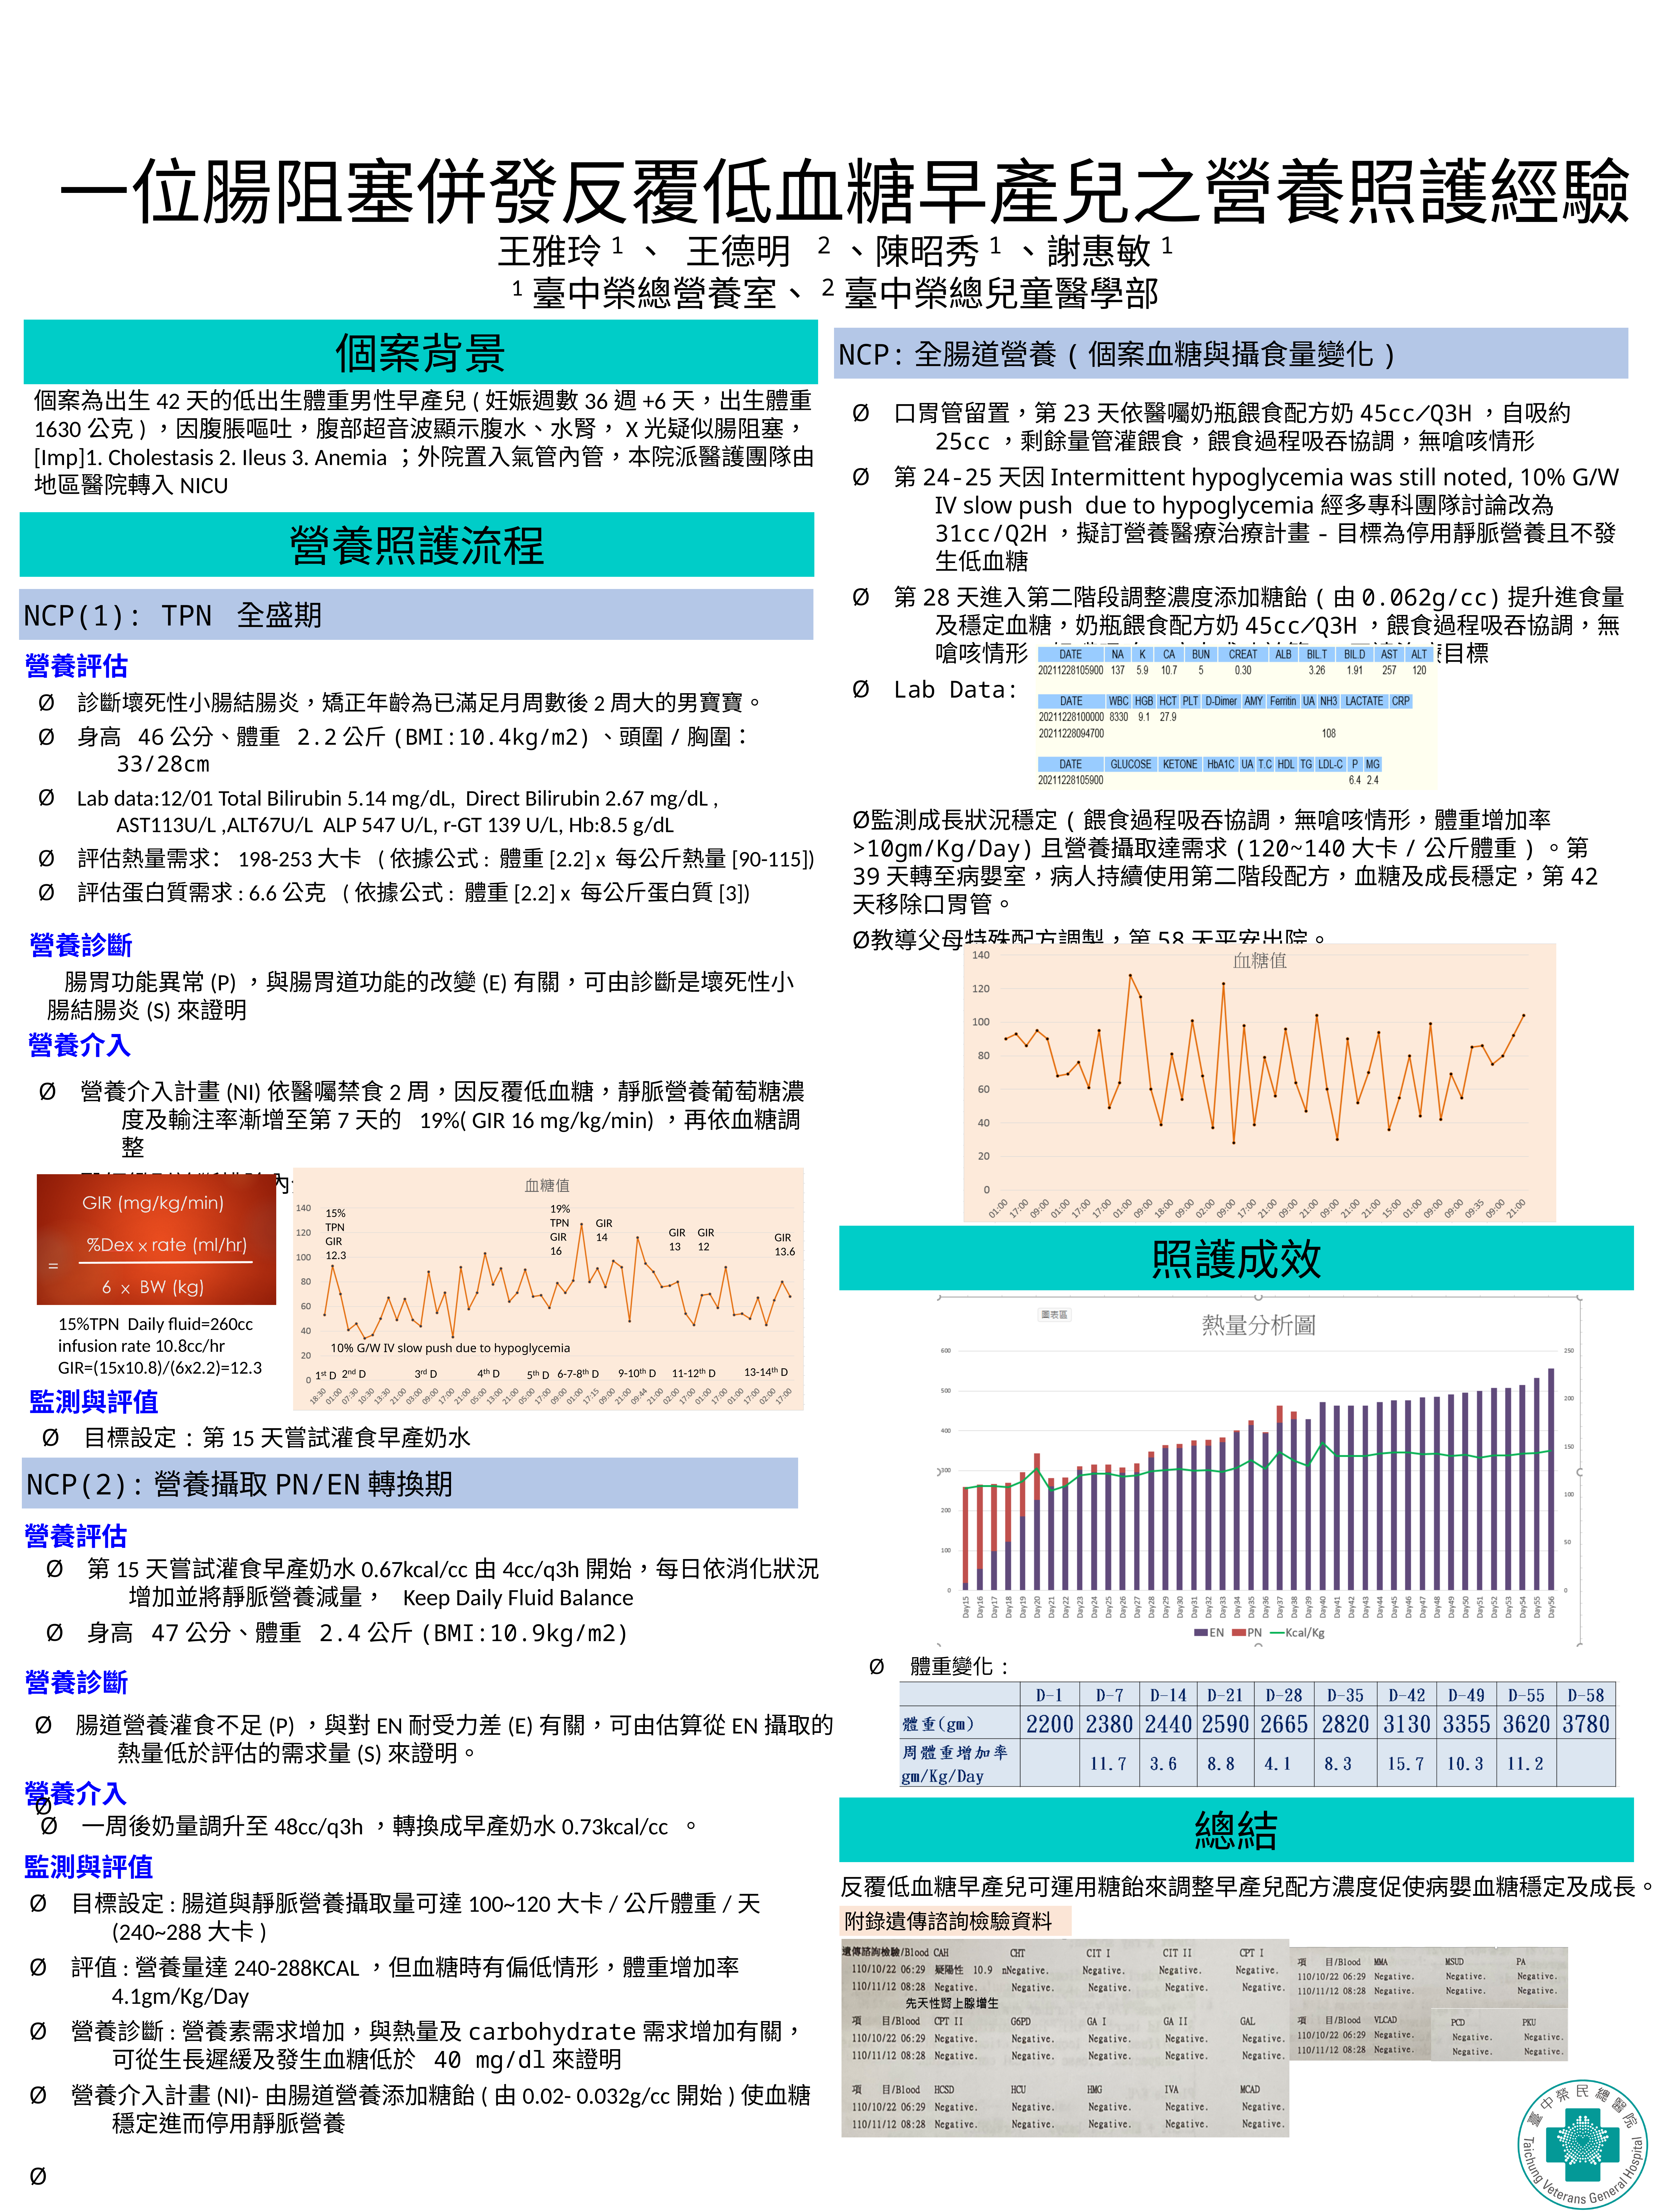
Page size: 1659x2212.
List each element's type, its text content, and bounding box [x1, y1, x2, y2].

text_box 個案背景 [24, 320, 818, 384]
text_box GIR 12 [693, 1222, 724, 1256]
text_box 5th D [522, 1365, 559, 1384]
text_box NCP(2):營養攝取PN/EN轉換期 [22, 1458, 798, 1508]
text_box 一周後奶量調升至48cc/q3h，轉換成早產奶水0.73kcal/cc 。 [35, 1808, 848, 1853]
text_box 體重變化: [864, 1656, 1099, 1681]
text_box NCP:全腸道營養(個案血糖與攝食量變化) [834, 328, 1628, 379]
picture [900, 1681, 1620, 1788]
text_box 口胃管留置，第23天依醫囑奶瓶餵食配方奶45cc╱Q3H，自吸約25cc，剩餘量管灌餵食，餵食過程吸吞協調，無嗆咳情形 第24-25天因Intermittent hypoglycemia was still noted, 10% G/W IV slow push due to hypoglycemia經多專科團隊討論改為31cc/Q2H，擬訂營養醫療治療計畫-目標為停用靜脈營養且不發生低血糖 第28天進入第二階段調整濃度添加糖飴(由0.062g/cc)提升進食量及穩定血糖，奶瓶餵食配方奶45cc╱Q3H，餵食過程吸吞協調，無嗆咳情形，奶嘴吸吮，病人成功於第30天達治療目標 Lab Data: [847, 396, 1642, 607]
text_box 目標設定:第15天嘗試灌食早產奶水 [37, 1420, 832, 1453]
text_box 11-12th D [667, 1363, 729, 1382]
picture [293, 1168, 805, 1411]
text_box 營養介入 [23, 1018, 164, 1062]
text_box 監測成長狀況穩定(餵食過程吸吞協調，無嗆咳情形，體重增加率>10gm/Kg/Day)且營養攝取達需求(120~140大卡/公斤體重)。第39天轉至病嬰室，病人持續使用第二階段配方，血糖及成長穩定，第42天移除口胃管。 教導父母特殊配方調製，第58天平安出院。 [848, 803, 1622, 956]
text_box 1st D [310, 1365, 341, 1385]
picture [37, 1174, 276, 1305]
text_box 王雅玲1、 王德明 2、陳昭秀1、謝惠敏1 1臺中榮總營養室、2臺中榮總兒童醫學部 [461, 227, 1210, 317]
text_box 照護成效 [839, 1226, 1634, 1290]
picture [937, 1295, 1583, 1647]
text_box 監測與評值 [24, 1375, 187, 1420]
text_box 6-7-8th D [552, 1364, 606, 1383]
text_box 監測與評值 [19, 1839, 182, 1884]
text_box 營養介入 [19, 1766, 160, 1811]
text_box 19%TPNGIR 16 [545, 1199, 577, 1260]
title 一位腸阻塞併發反覆低血糖早產兒之營養照護經驗 [32, 111, 1659, 278]
text_box 總結 [839, 1798, 1634, 1862]
text_box 個案為出生42天的低出生體重男性早產兒(妊娠週數36週+6天，出生體重1630公克)，因腹脹嘔吐，腹部超音波顯示腹水、水腎，X光疑似腸阻塞，[Imp]1. Cholestasis 2. Ileus 3. Anemia；外院置入氣管內管，本院派醫護團隊由地區醫院轉入NICU [29, 383, 824, 513]
picture [1509, 2070, 1659, 2212]
text_box 營養照護流程 [20, 512, 814, 577]
text_box GIR 14 [591, 1213, 622, 1246]
text_box 9-10th D [613, 1363, 667, 1382]
picture [842, 1939, 1568, 2137]
picture [963, 944, 1556, 1223]
text_box 10% G/W IV slow push due to hypoglycemia [326, 1338, 579, 1357]
text_box 營養評估 [20, 640, 195, 683]
text_box 第15天嘗試灌食早產奶水0.67kcal/cc由4cc/q3h開始，每日依消化狀況增加並將靜脈營養減量， Keep Daily Fluid Balance 身高 47公分、體重 2.4公斤(BMI:10.9kg/m2) [41, 1551, 836, 1643]
text_box 營養介入 [38, 1799, 47, 1808]
text_box GIR 13.6 [770, 1227, 801, 1261]
text_box 營養評估 [19, 1508, 194, 1553]
text_box 腸道營養灌食不足(P)，與對EN耐受力差(E)有關，可由估算從EN攝取的熱量低於評估的需求量(S)來證明。 [30, 1708, 842, 1752]
text_box NCP(1): TPN 全盛期 [19, 589, 813, 640]
text_box 營養診斷 [20, 1655, 147, 1700]
text_box [34, 1206, 234, 1328]
list 診斷壞死性小腸結腸炎，矯正年齡為已滿足月周數後2周大的男寶寶。 身高 46公分、體重 2.2公斤(BMI:10.4kg/m2)、頭圍/胸圍： 33/28cm Lab data:12/01 Total Bilirubin 5.14 mg/dL, Direct Bilirubin 2.67 mg/dL , AST113U/L ,ALT67U/L ALP 547 U/L, r-GT 139 U/L, Hb:8.5 g/dL 評估熱量需求：198-253大卡 (依據公式: 體重[2.2] x 每公斤熱量[90-115]) 評估蛋白質需求: 6.6公克 (依據公式: 體重[2.2] x 每公斤蛋白質[3]) [33, 686, 828, 923]
text_box 目標設定:腸道與靜脈營養攝取量可達100~120大卡/公斤體重/天 (240~288大卡) 評值:營養量達240-288KCAL，但血糖時有偏低情形，體重增加率4.1gm/Kg/Day 營養診斷:營養素需求增加，與熱量及carbohydrate需求增加有關，可從生長遲緩及發生血糖低於 40 mg/dl來證明 營養介入計畫(NI)-由腸道營養添加糖飴(由0.02- 0.032g/cc開始)使血糖穩定進而停用靜脈營養 [24, 1886, 819, 2090]
text_box 營養介入 [43, 1802, 49, 1808]
text_box 腸胃功能異常(P)，與腸胃道功能的改變(E)有關，可由診斷是壞死性小腸結腸炎(S)來證明 [42, 965, 802, 1026]
picture [1036, 644, 1438, 790]
text_box 營養診斷 [24, 918, 195, 963]
text_box 3rd D [410, 1364, 444, 1383]
text_box 附錄遺傳諮詢檢驗資料 [839, 1906, 1072, 1936]
text_box GIR 13 [664, 1222, 693, 1256]
text_box 營養介入計畫(NI)依醫囑禁食2周，因反覆低血糖，靜脈營養葡萄糖濃度及輸注率漸增至第7天的 19%( GIR 16 mg/kg/min)，再依血糖調整 醫師鑑別診斷排除內分泌代謝疾病造成反覆低血糖 [34, 1074, 816, 1190]
text_box 反覆低血糖早產兒可運用糖飴來調整早產兒配方濃度促使病嬰血糖穩定及成長。 [835, 1869, 1659, 1903]
text_box 2nd D [337, 1364, 385, 1383]
text_box 15%TPN Daily fluid=260cc infusion rate 10.8cc/hr GIR=(15x10.8)/(6x2.2)=12.3 [53, 1309, 293, 1381]
text_box 15%TPNGIR 12.3 [321, 1203, 352, 1265]
text_box 13-14th D [739, 1362, 802, 1381]
text_box 4th D [473, 1363, 510, 1383]
